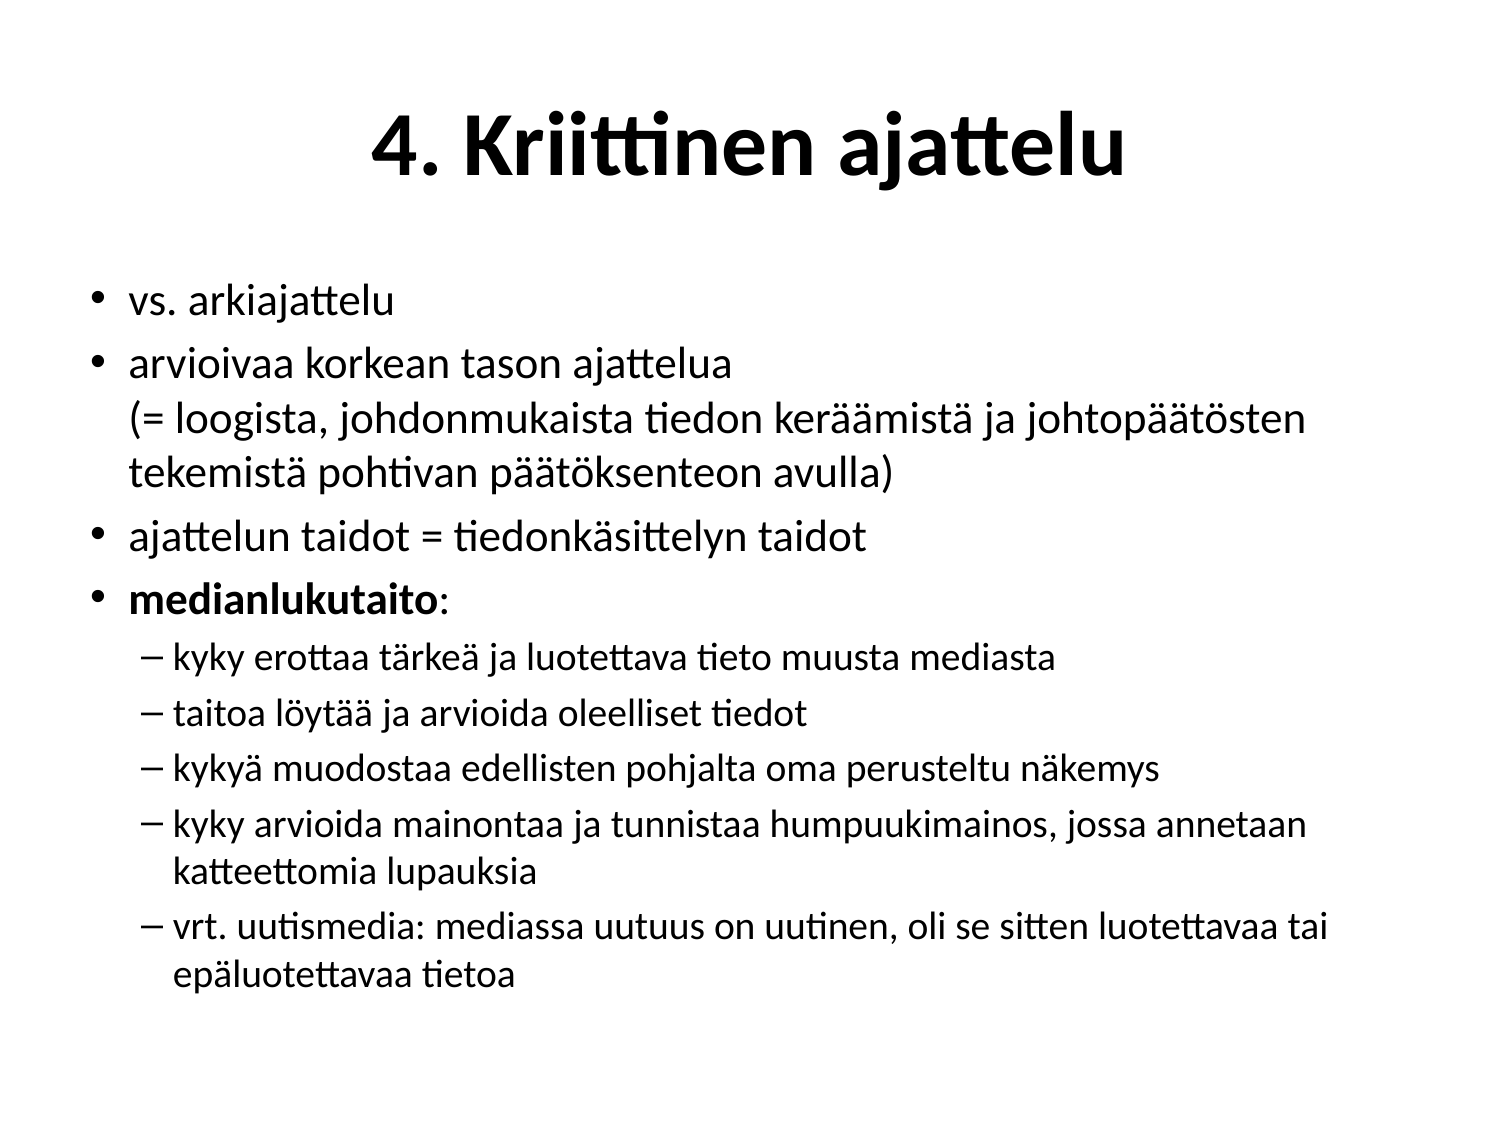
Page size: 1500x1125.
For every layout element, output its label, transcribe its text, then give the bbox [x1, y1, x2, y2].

title 4. Kriittinen ajattelu [75, 45, 1425, 233]
list vs. arkiajattelu arvioivaa korkean tason ajattelua (= loogista, johdonmukaista tiedon keräämistä ja johtopäätösten tekemistä pohtivan päätöksenteon avulla) ajattelun taidot = tiedonkäsittelyn taidot medianlukutaito: kyky erottaa tärkeä ja luotettava tieto muusta mediasta taitoa löytää ja arvioida oleelliset tiedot kykyä muodostaa edellisten pohjalta oma perusteltu näkemys kyky arvioida mainontaa ja tunnistaa humpuukimainos, jossa annetaan katteettomia lupauksia vrt. uutismedia: mediassa uutuus on uutinen, oli se sitten luotettavaa tai epäluotettavaa tietoa [75, 262, 1425, 1005]
